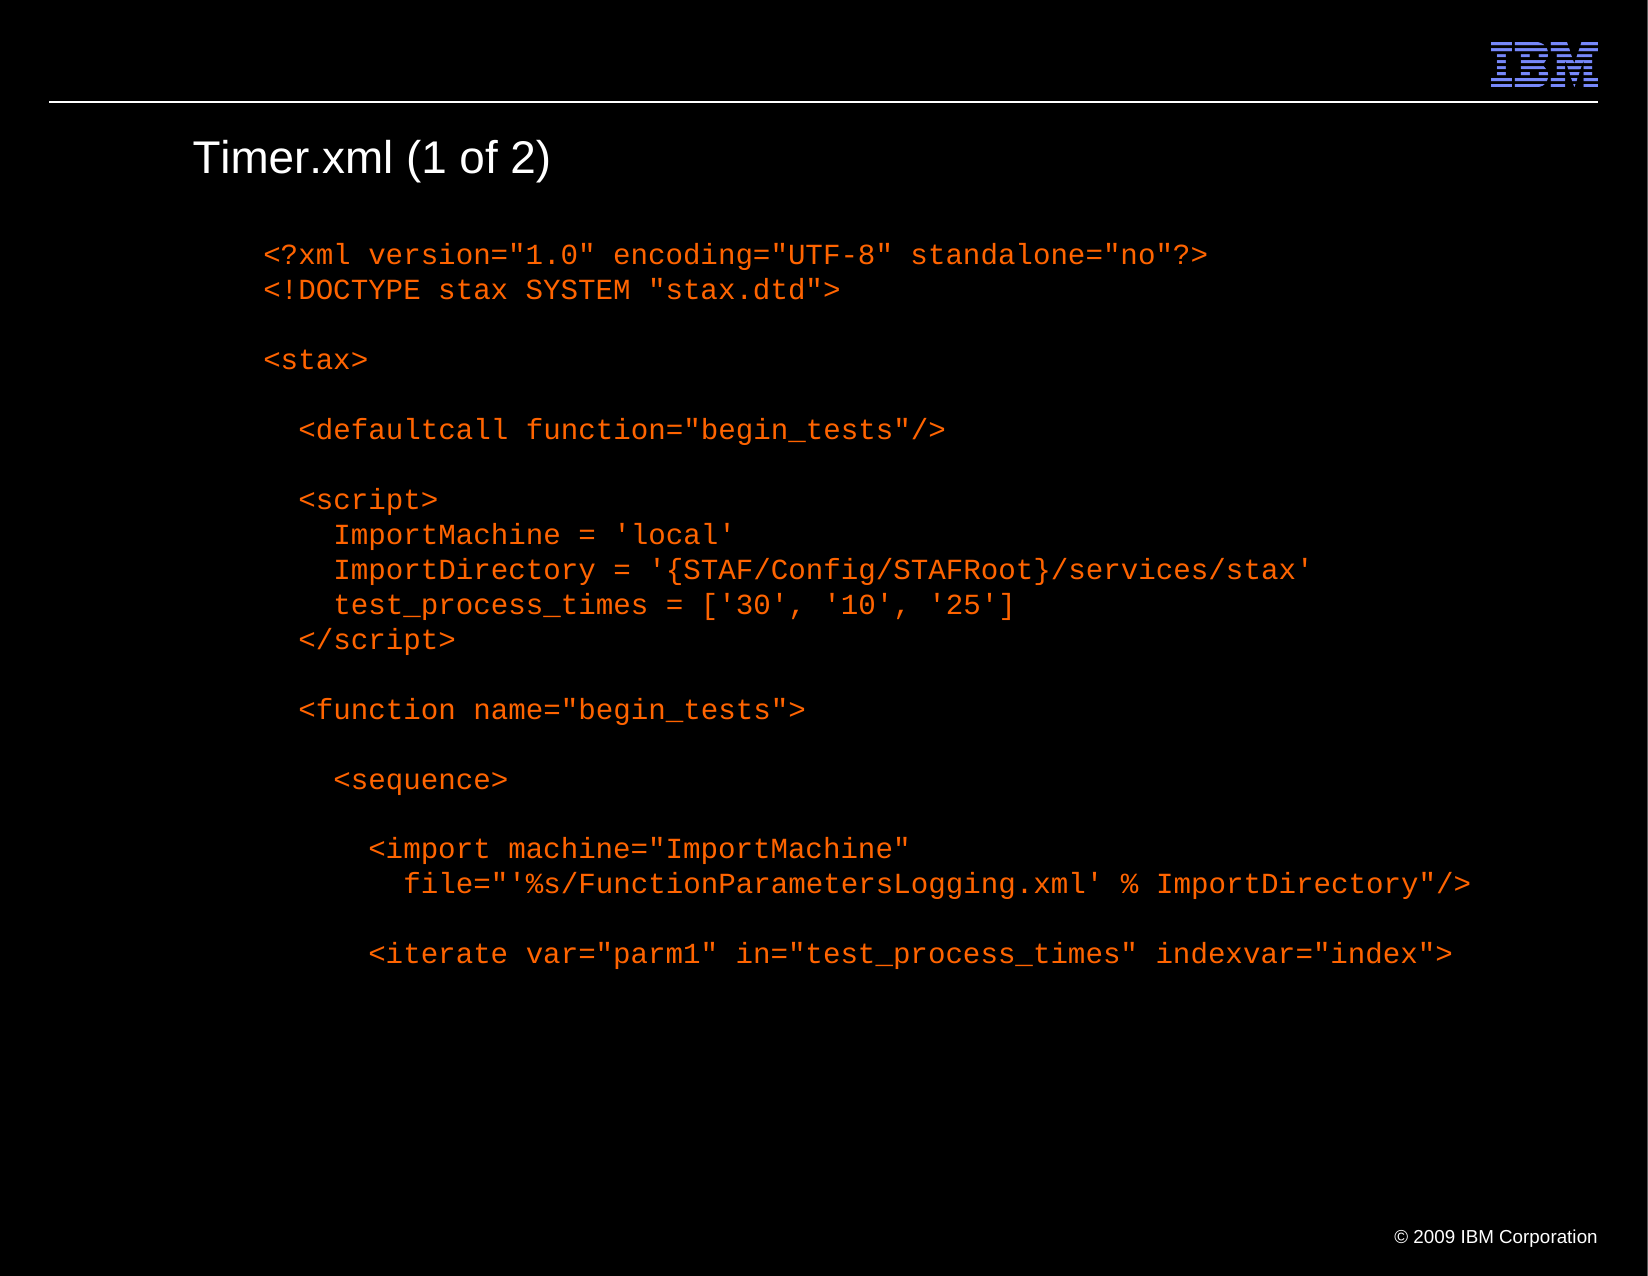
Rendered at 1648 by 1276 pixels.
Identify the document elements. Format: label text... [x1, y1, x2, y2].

picture [1491, 42, 1598, 87]
text_box <?xml version="1.0" encoding="UTF-8" standalone="no"?> <!DOCTYPE stax SYSTEM "stax.dtd"> <stax> <defaultcall function="begin_tests"/> <script> ImportMachine = 'local' ImportDirectory = '{STAF/Config/STAFRoot}/services/stax' test_process_times = ['30', '10', '25'] </script> <function name="begin_tests"> <sequence> <import machine="ImportMachine" file="'%s/FunctionParametersLogging.xml' % ImportDirectory"/> <iterate var="parm1" in="test_process_times" indexvar="index"> [248, 227, 1648, 1048]
title Timer.xml (1 of 2) [175, 125, 1648, 219]
